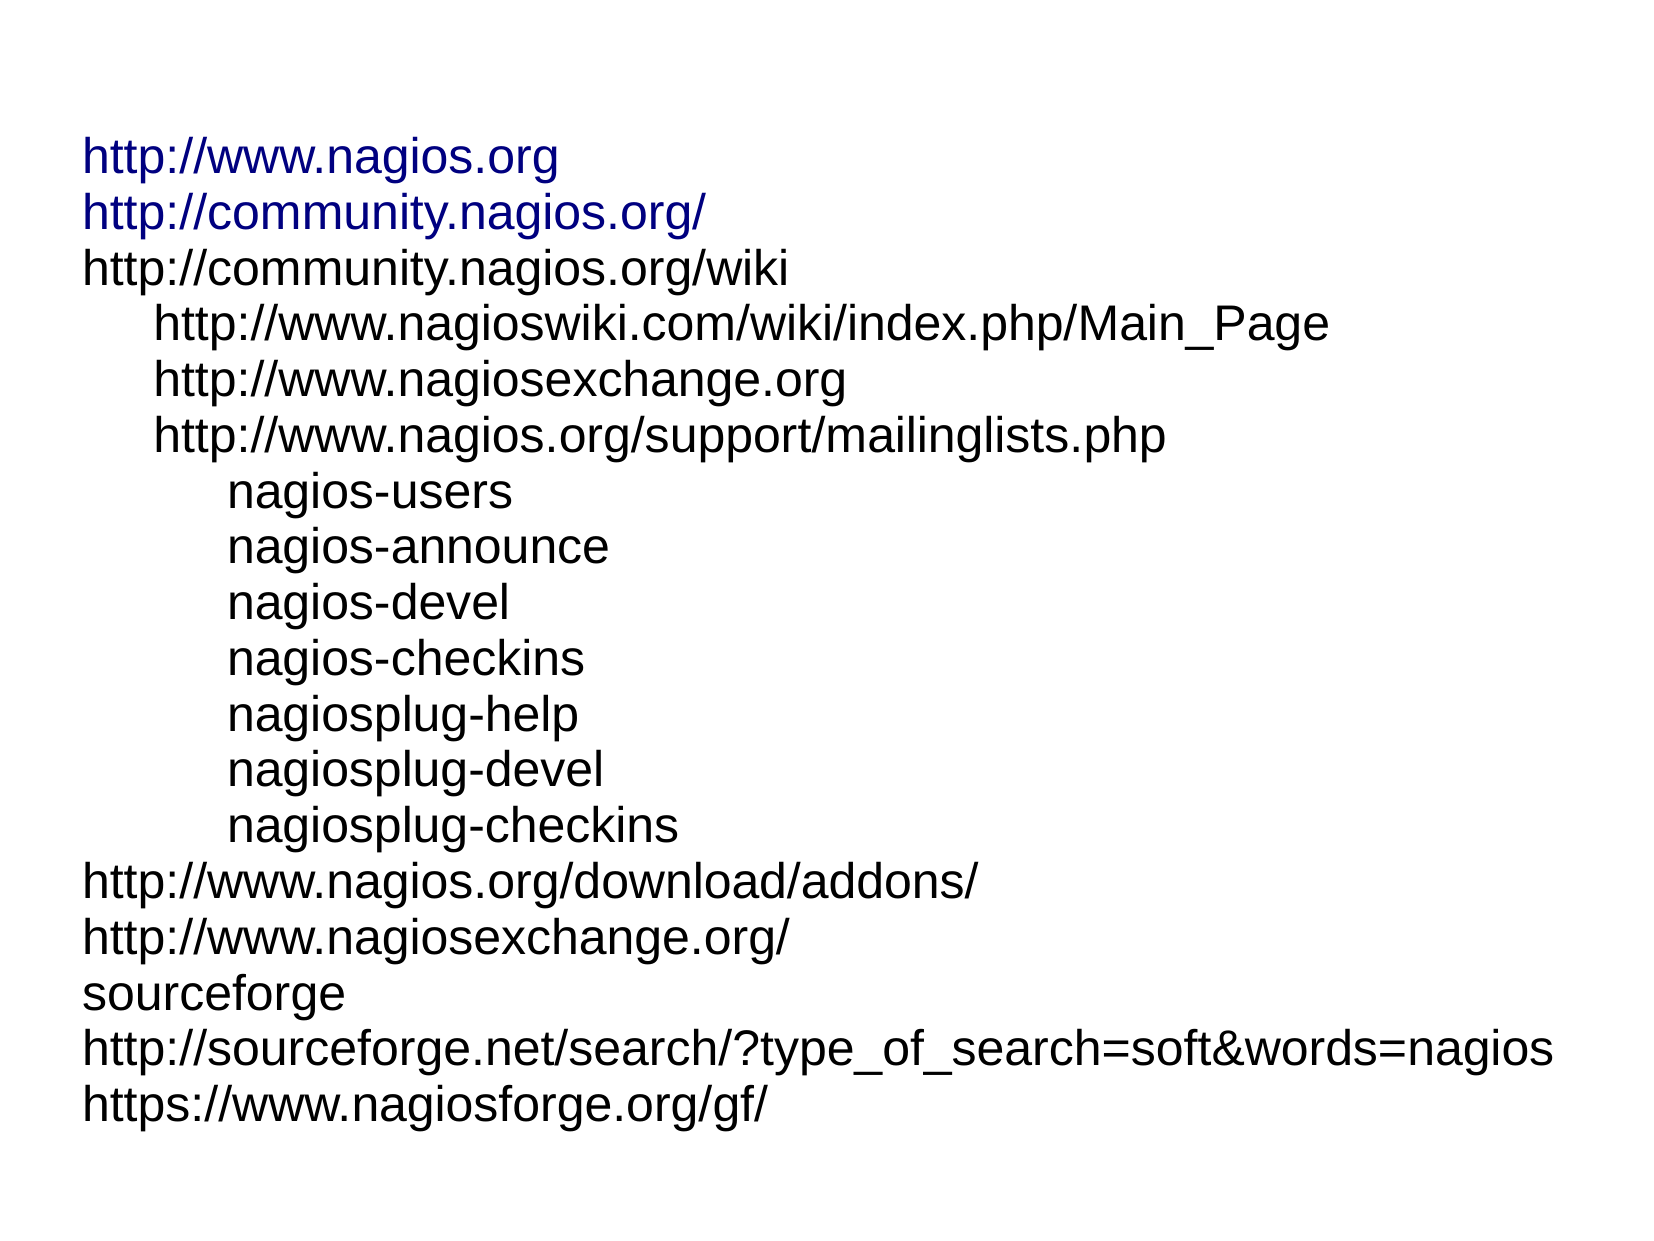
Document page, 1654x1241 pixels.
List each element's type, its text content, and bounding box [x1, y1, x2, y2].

text_box [196, 191, 233, 268]
text_box http://www.nagios.org http://community.nagios.org/ http://community.nagios.org/wiki http://www.nagioswiki.com/wiki/index.php/Main_Page http://www.nagiosexchange.org http://www.nagios.org/support/mailinglists.php nagios-users nagios-announce nagios-devel nagios-checkins nagiosplug-help nagiosplug-devel nagiosplug-checkins http://www.nagios.org/download/addons/ http://www.nagiosexchange.org/ sourceforge http://sourceforge.net/search/?type_of_search=soft&words=nagios https://www.nagiosforge.org/gf/ [61, 118, 1625, 1143]
